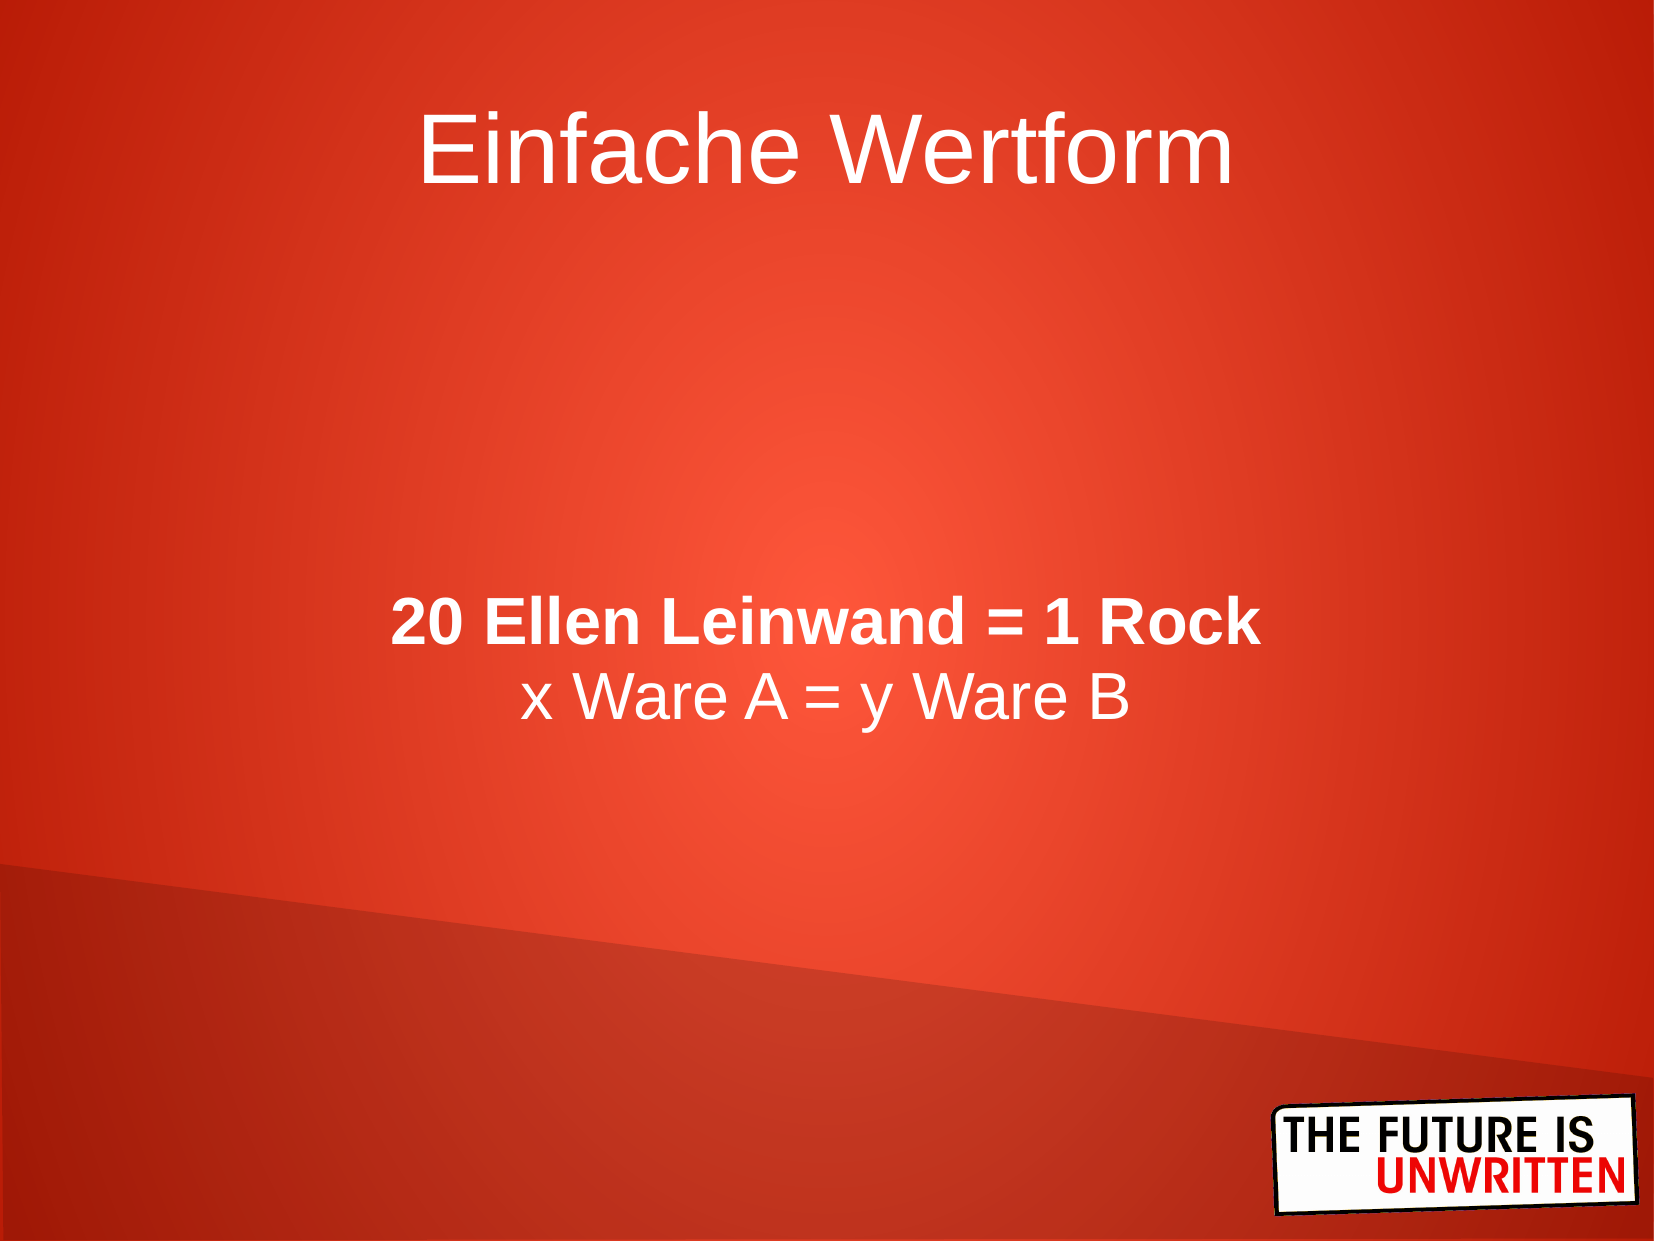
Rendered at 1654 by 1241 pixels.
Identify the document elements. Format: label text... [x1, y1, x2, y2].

title Einfache Wertform [82, 47, 1571, 252]
subtitle 20 Ellen Leinwand = 1 Rock x Ware A = y Ware B [82, 299, 1571, 1019]
picture [1269, 1092, 1640, 1217]
